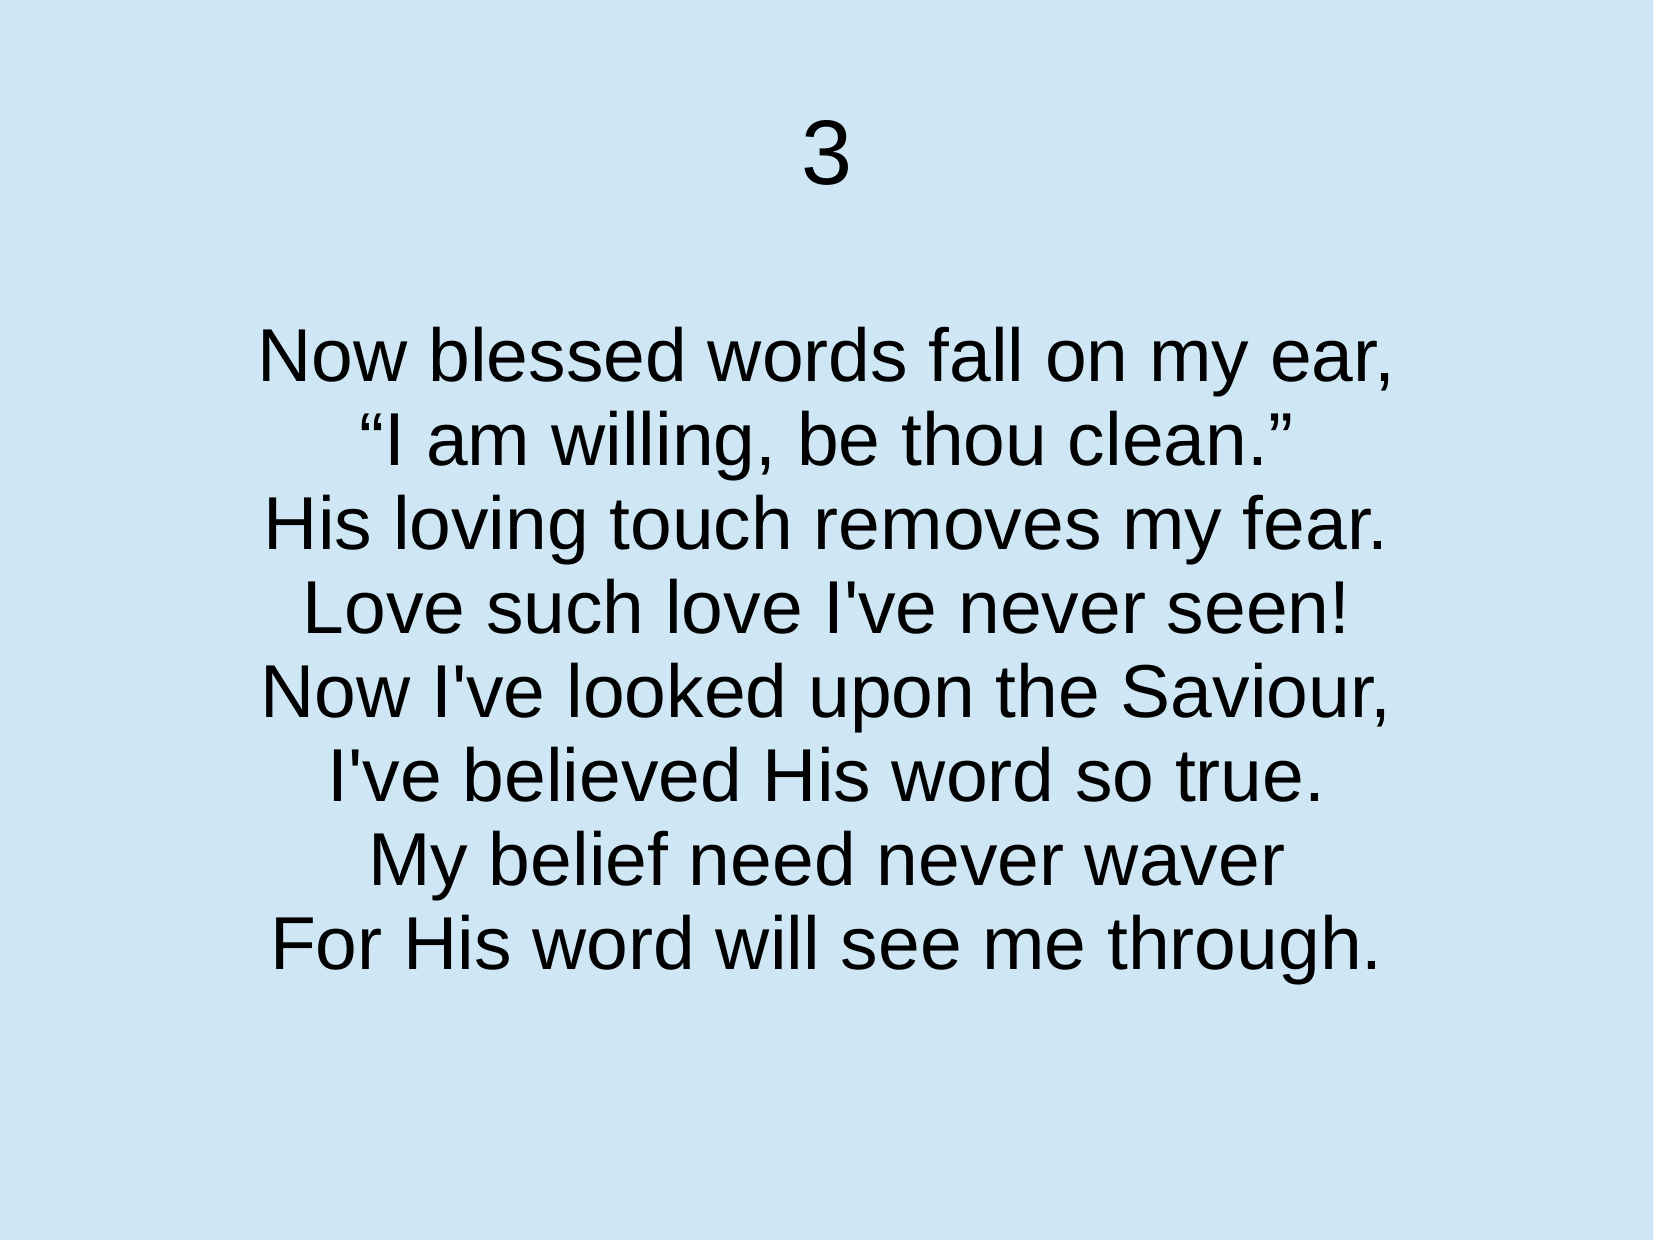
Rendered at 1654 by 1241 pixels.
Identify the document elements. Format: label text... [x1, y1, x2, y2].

title 3 [82, 49, 1571, 257]
subtitle Now blessed words fall on my ear, “I am willing, be thou clean.” His loving touch removes my fear. Love such love I've never seen! Now I've looked upon the Saviour, I've believed His word so true. My belief need never waver For His word will see me through. [82, 290, 1571, 1010]
